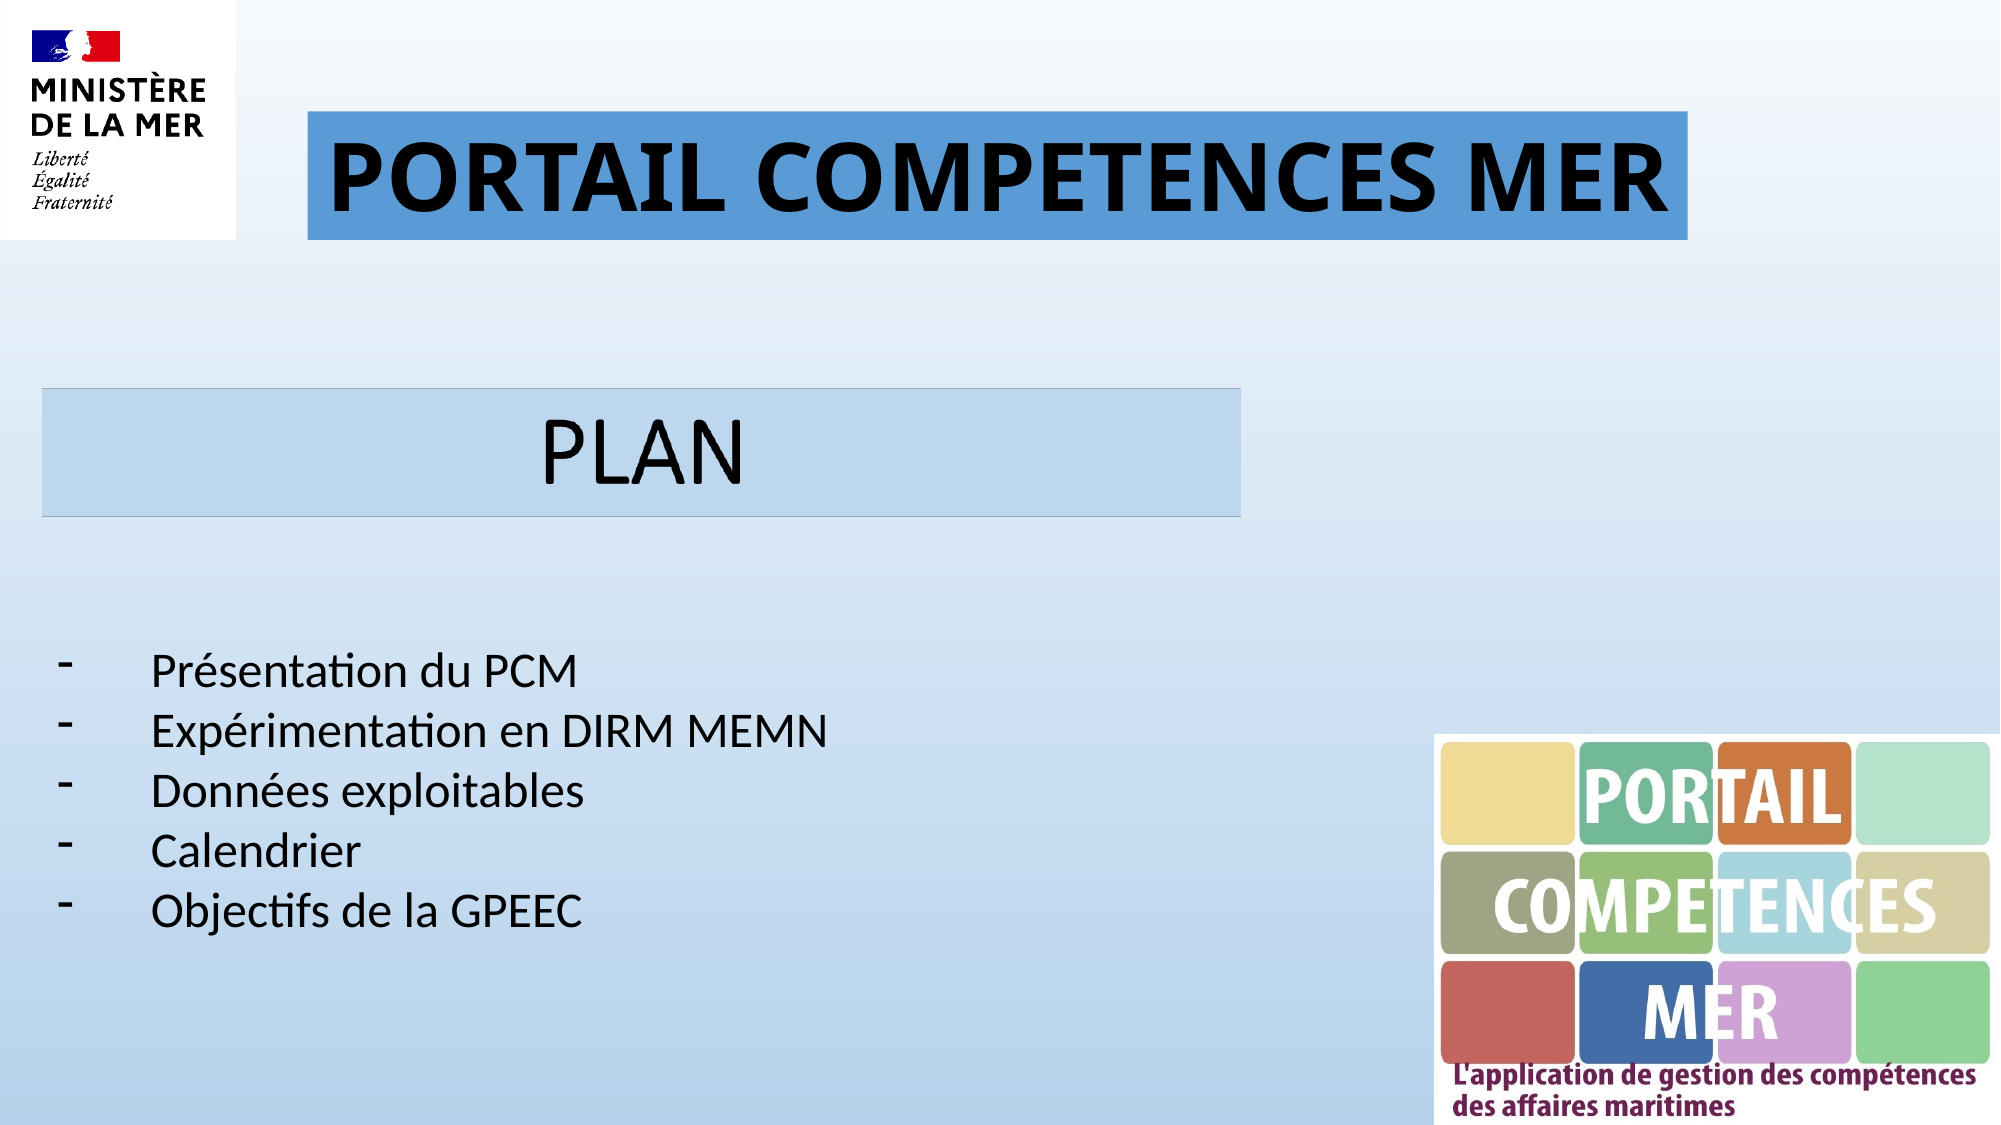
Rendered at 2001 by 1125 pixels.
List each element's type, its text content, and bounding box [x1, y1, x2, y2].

picture [42, 359, 1241, 571]
picture [1434, 734, 2000, 1125]
title PORTAIL COMPETENCES MER [307, 111, 1688, 240]
picture [0, 0, 236, 240]
text_box Présentation du PCM Expérimentation en DIRM MEMN Données exploitables Calendrier Objectifs de la GPEEC [42, 570, 1435, 1005]
